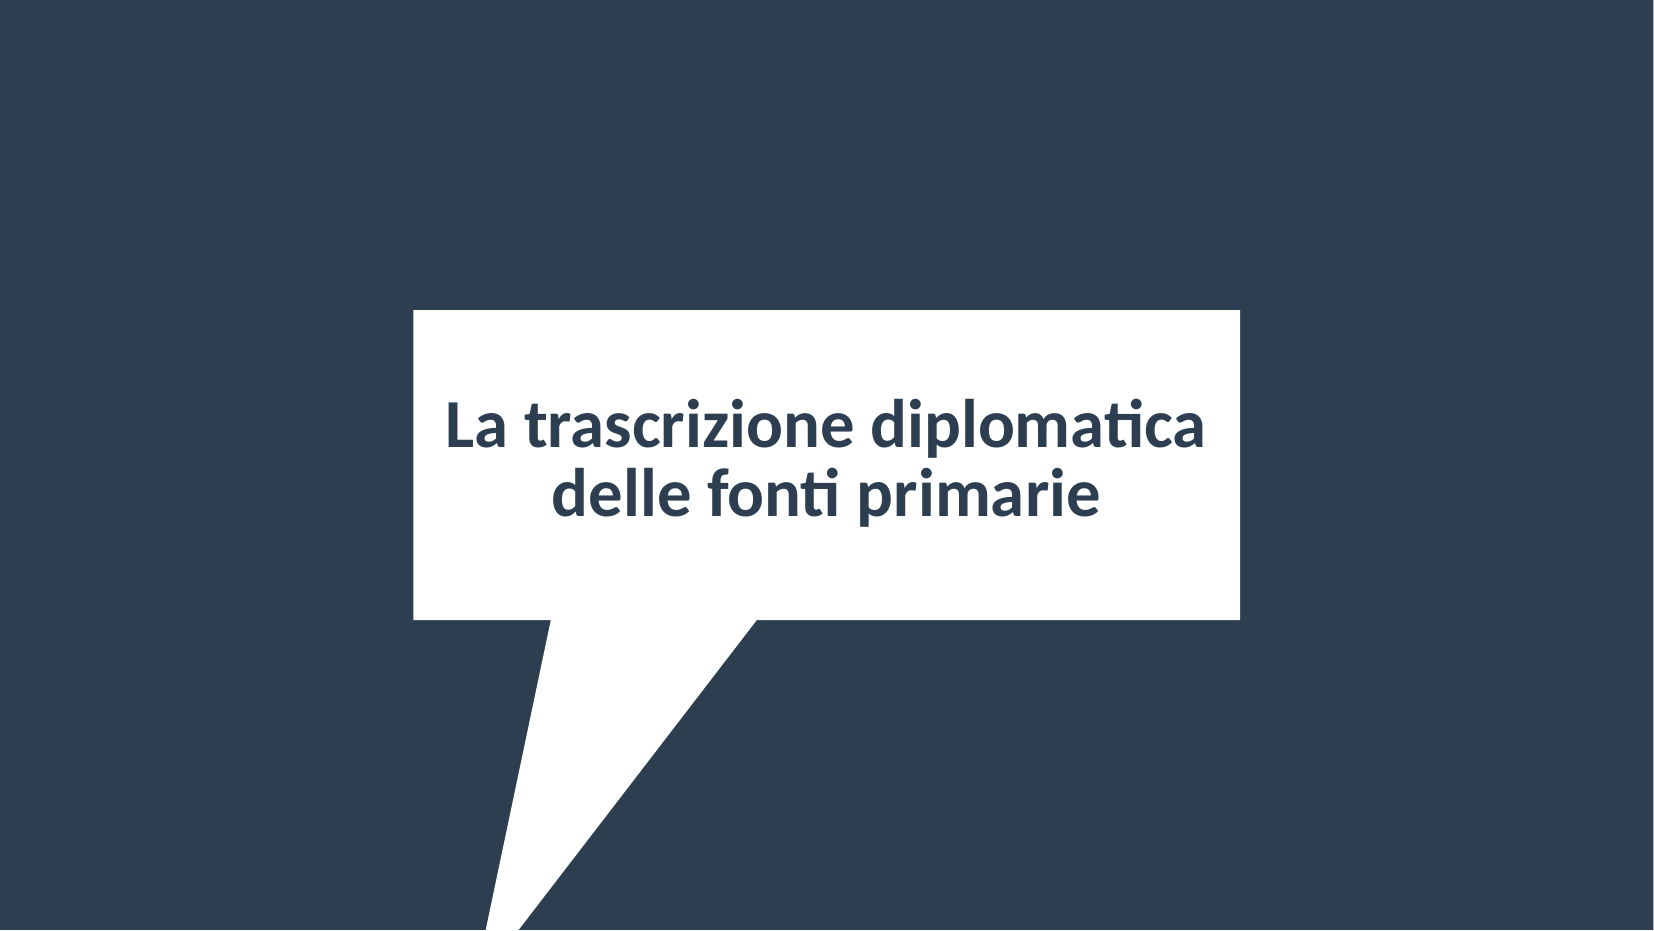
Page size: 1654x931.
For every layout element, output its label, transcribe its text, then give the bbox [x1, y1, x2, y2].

title La trascrizione diplomatica delle fonti primarie [442, 332, 1211, 598]
